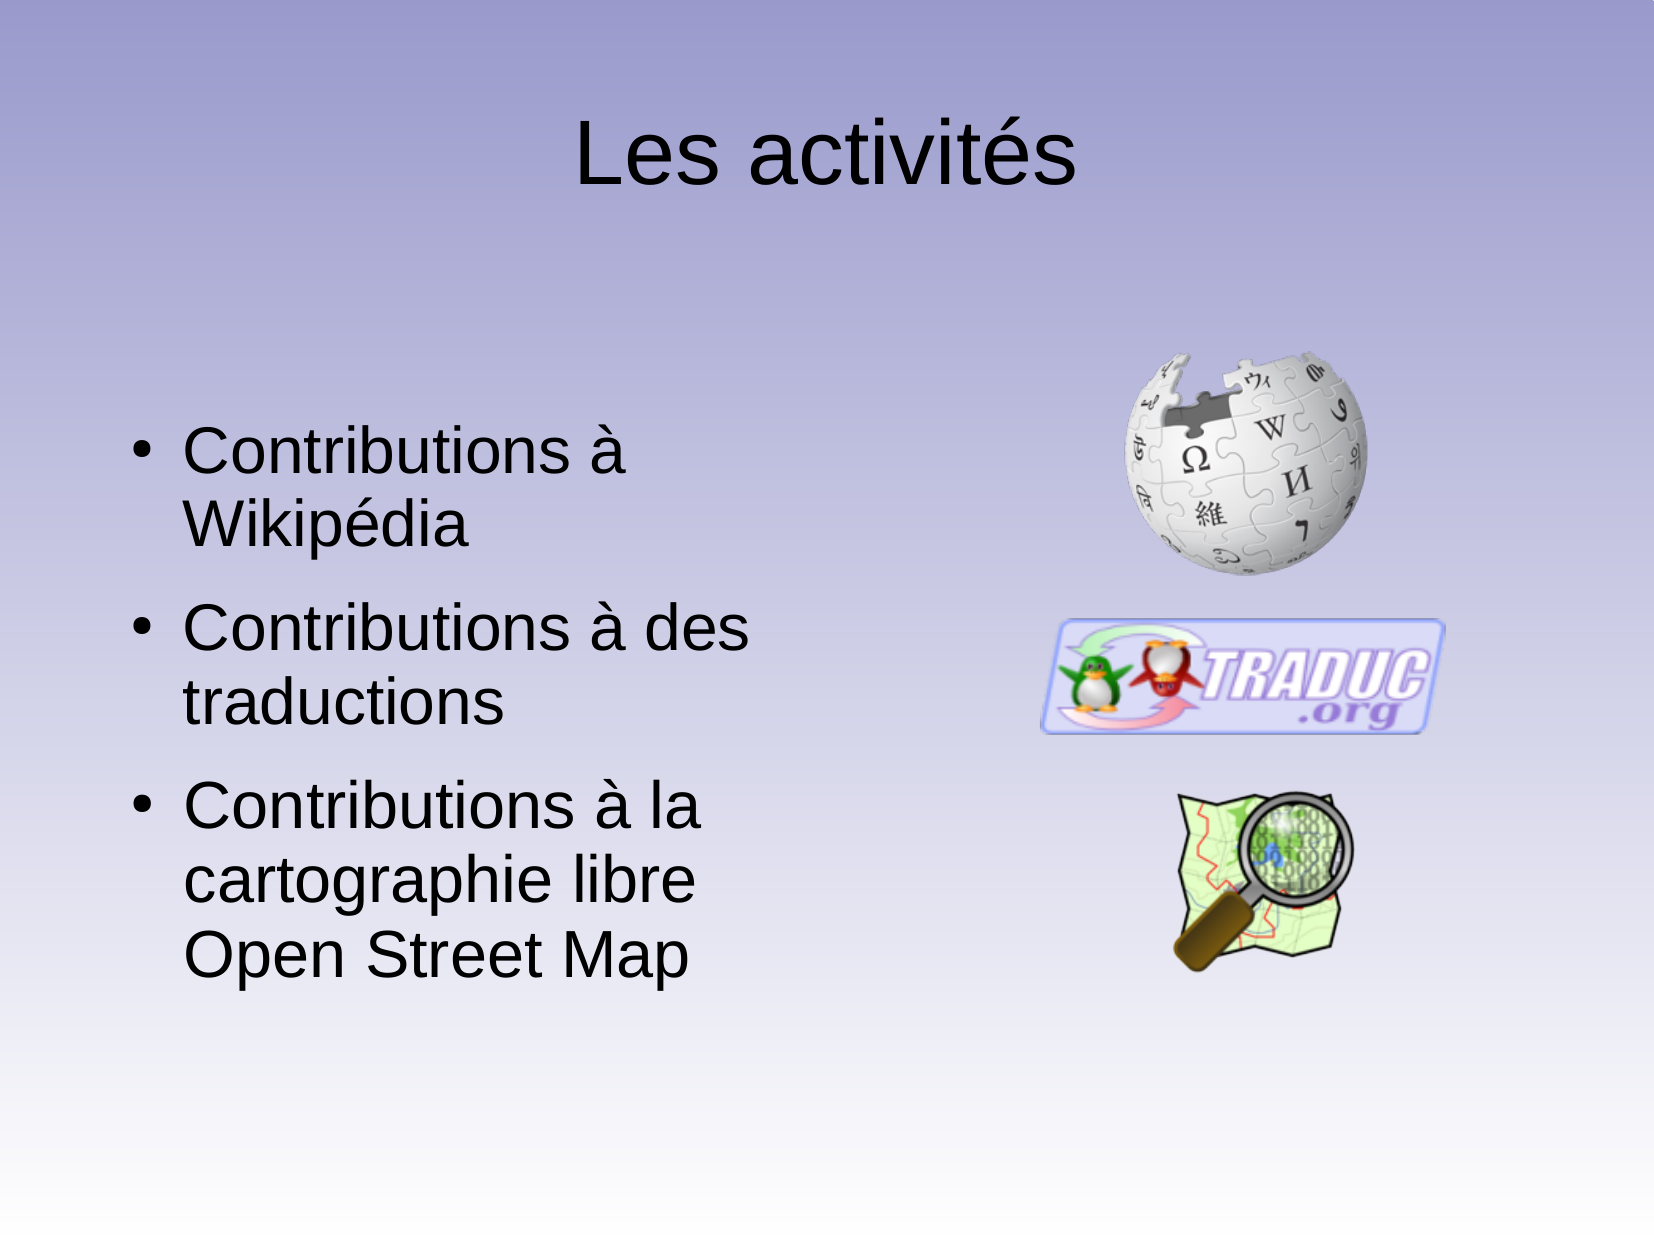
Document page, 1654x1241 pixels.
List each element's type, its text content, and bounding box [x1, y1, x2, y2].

picture [1016, 613, 1477, 739]
list Contributions à la cartographie libre Open Street Map [112, 767, 839, 1004]
list Contributions à des traductions [112, 590, 839, 739]
title Les activités [82, 49, 1571, 257]
list Contributions à Wikipédia [112, 413, 839, 562]
picture [1170, 786, 1359, 975]
picture [1120, 324, 1371, 578]
